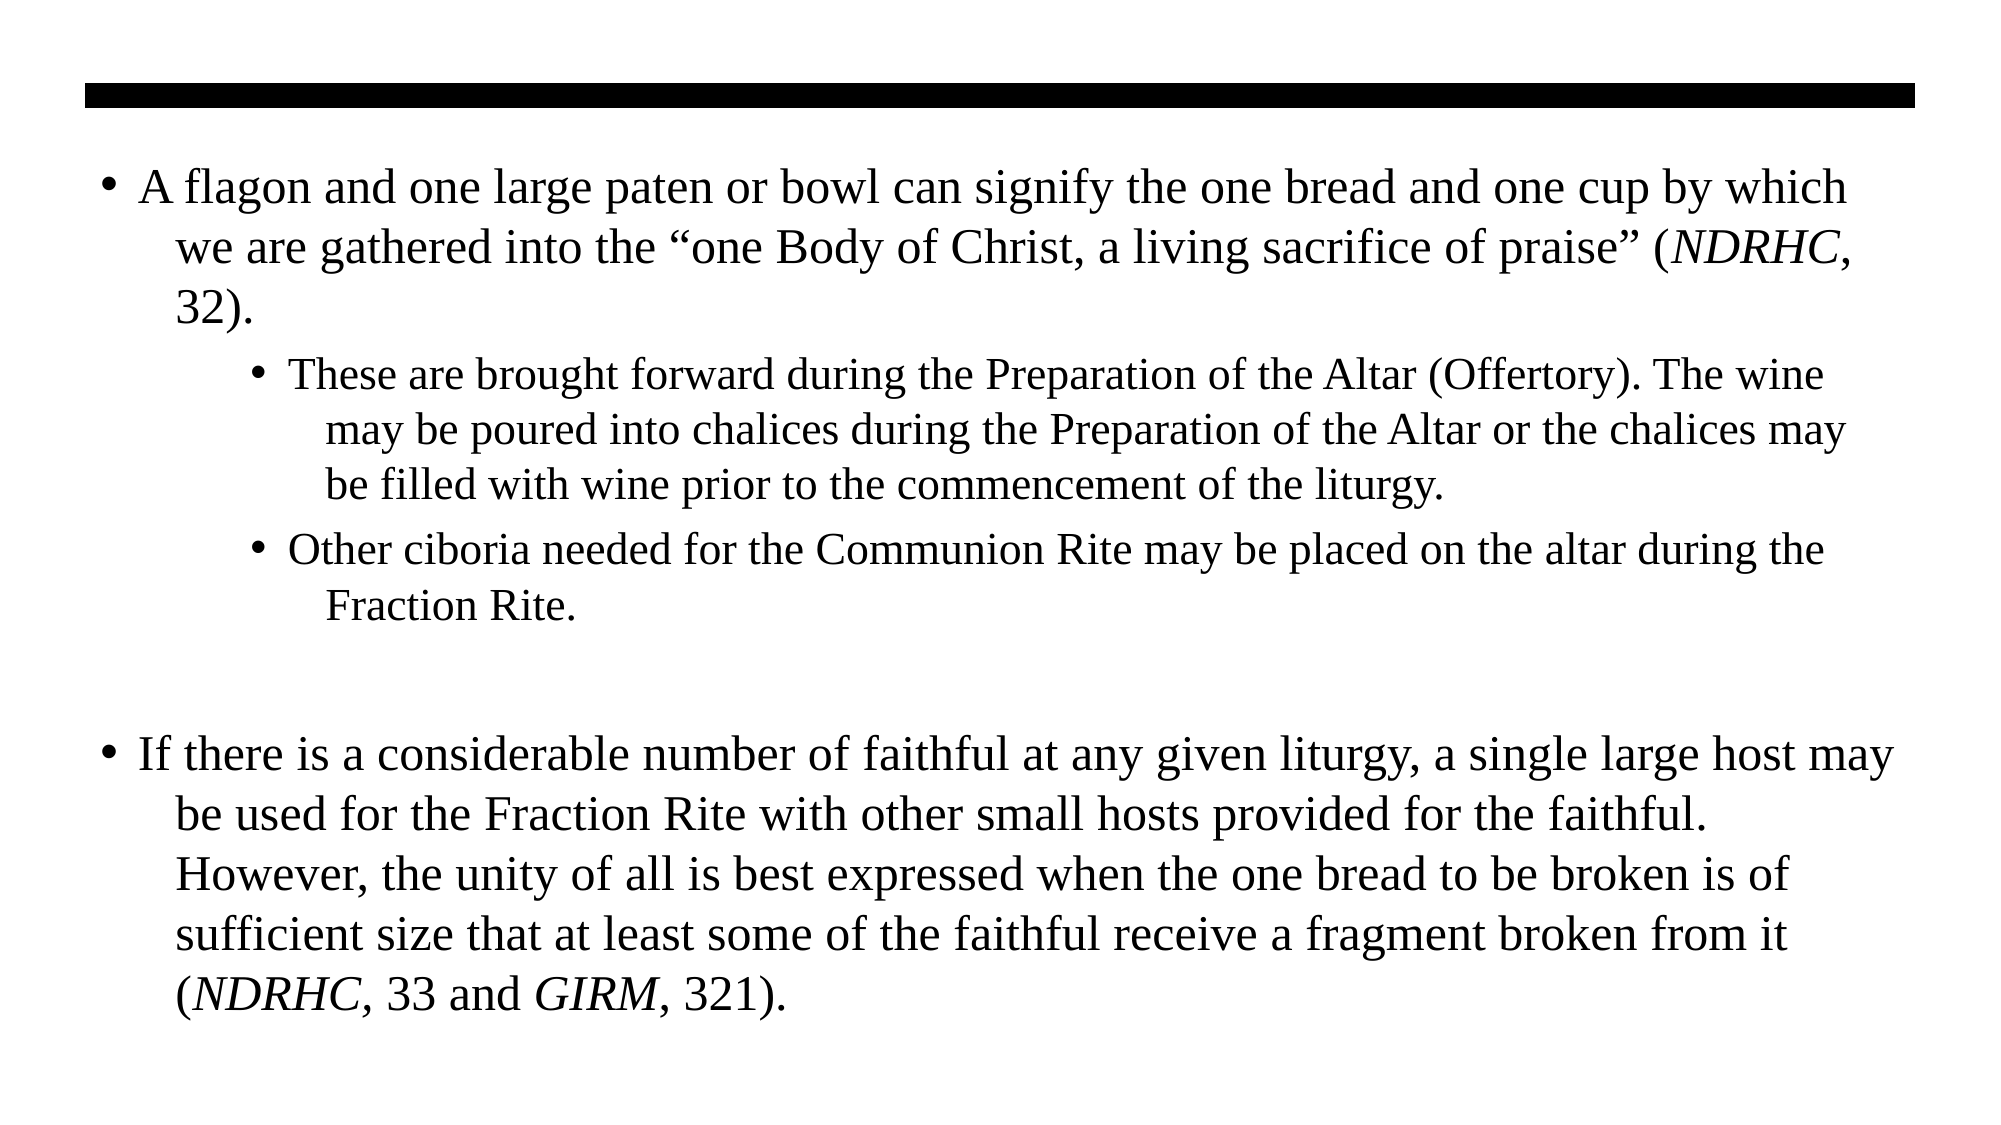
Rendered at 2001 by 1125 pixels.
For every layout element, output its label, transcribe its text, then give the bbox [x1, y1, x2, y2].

list A flagon and one large paten or bowl can signify the one bread and one cup by which we are gathered into the “one Body of Christ, a living sacrifice of praise” (NDRHC, 32). These are brought forward during the Preparation of the Altar (Offertory). The wine may be poured into chalices during the Preparation of the Altar or the chalices may be filled with wine prior to the commencement of the liturgy. Other ciboria needed for the Communion Rite may be placed on the altar during the Fraction Rite. If there is a considerable number of faithful at any given liturgy, a single large host may be used for the Fraction Rite with other small hosts provided for the faithful. However, the unity of all is best expressed when the one bread to be broken is of sufficient size that at least some of the faithful receive a fragment broken from it (NDRHC, 33 and GIRM, 321). [85, 146, 1916, 1042]
